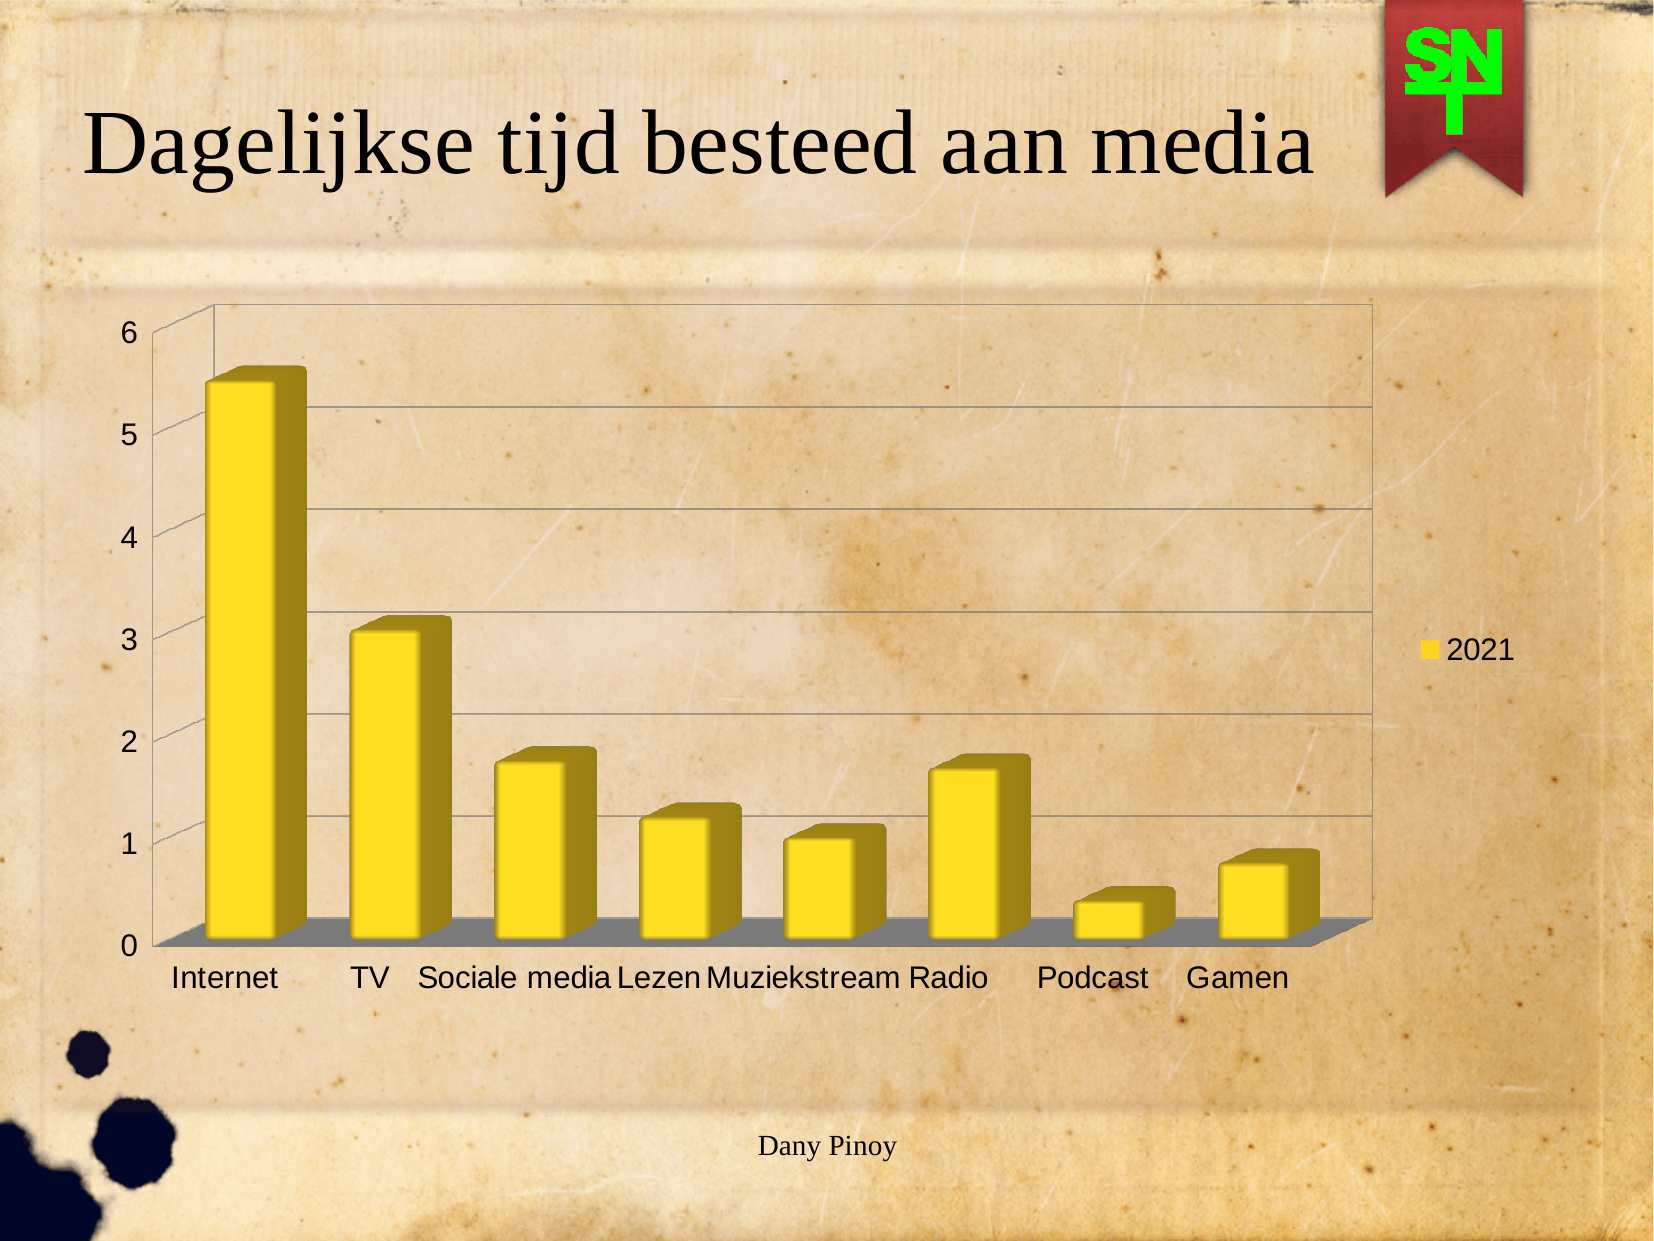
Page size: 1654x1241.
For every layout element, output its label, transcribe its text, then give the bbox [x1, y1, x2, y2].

chart [82, 290, 1538, 1010]
title Dagelijkse tijd besteed aan media [82, 49, 1347, 237]
picture [0, 0, 1654, 1241]
